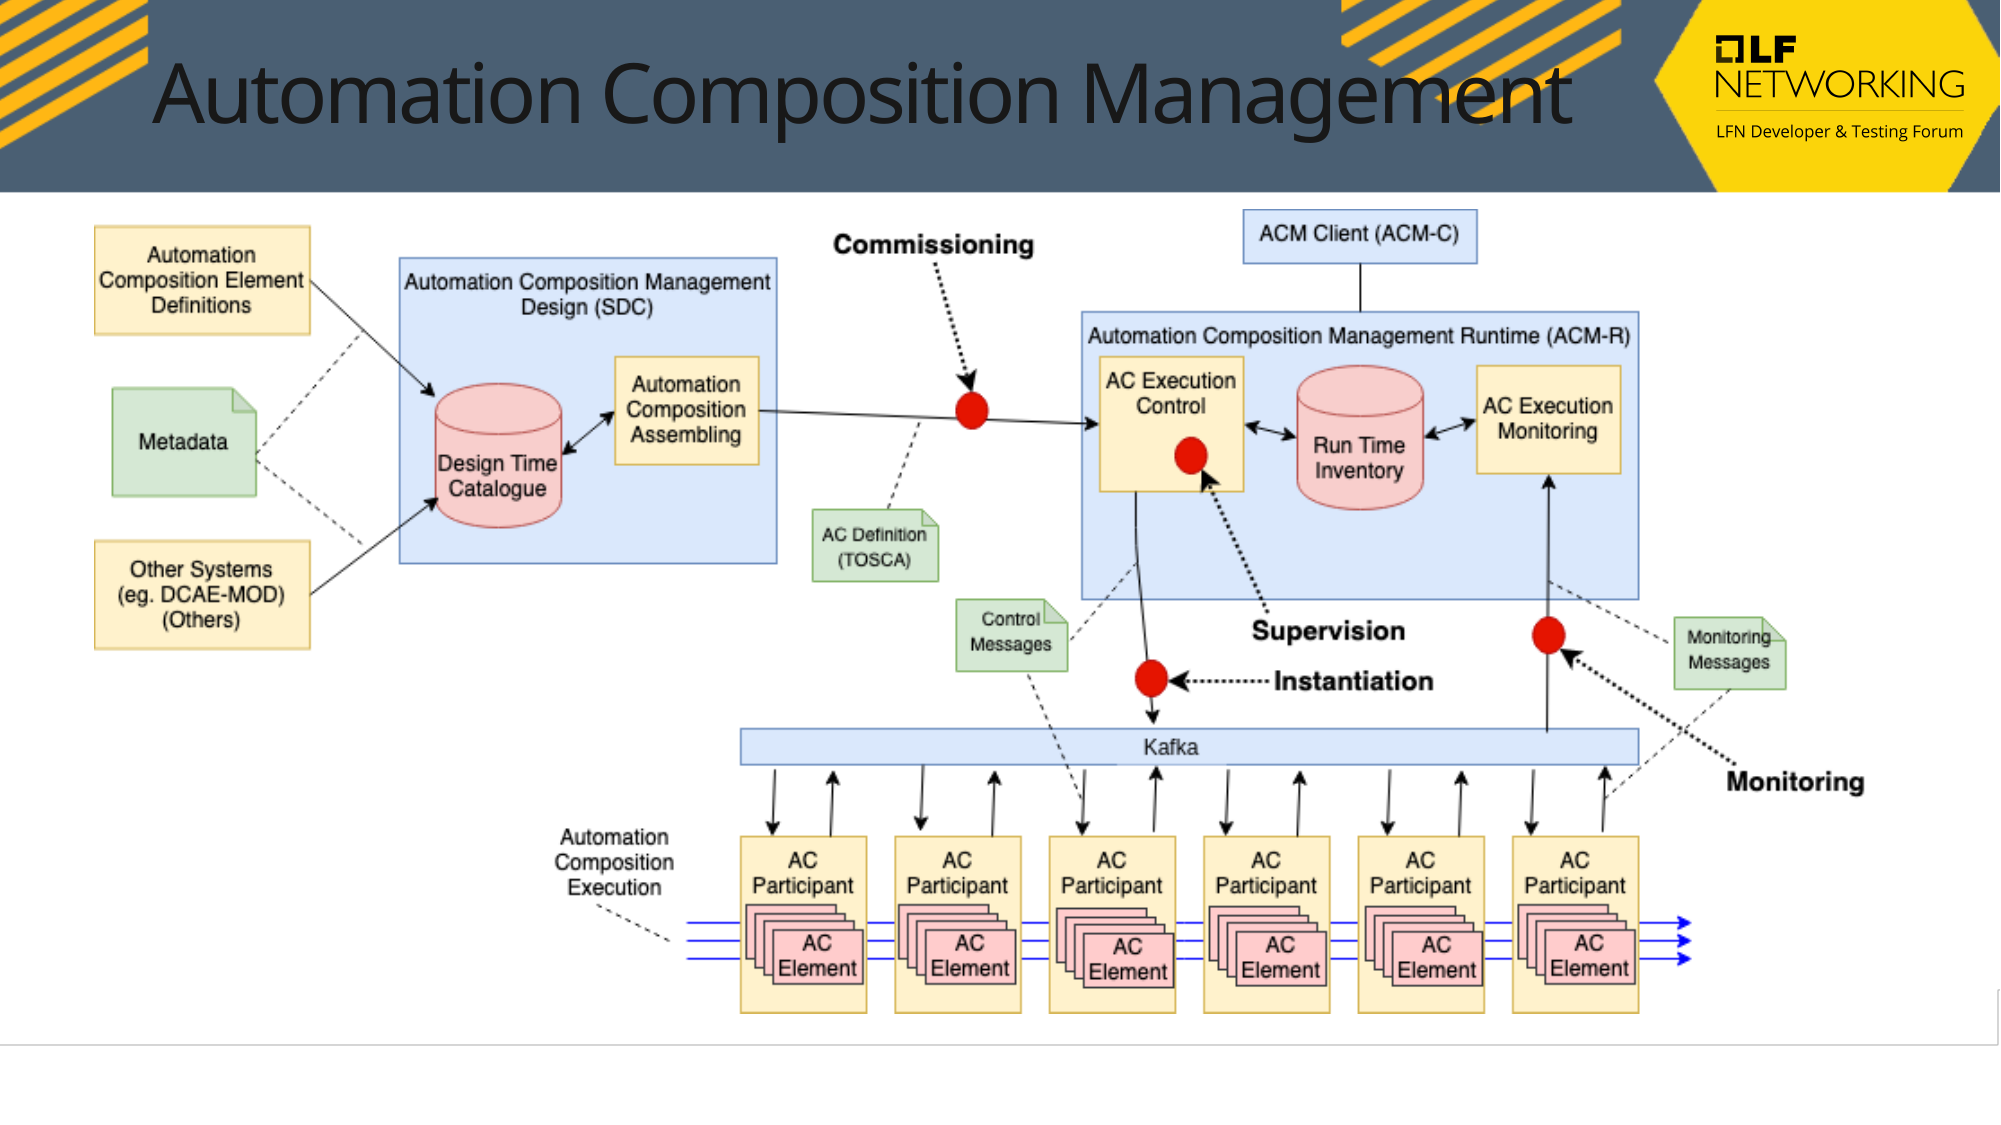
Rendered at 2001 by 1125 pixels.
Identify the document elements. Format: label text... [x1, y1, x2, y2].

picture [0, 0, 2000, 1047]
title Automation Composition Management [137, 5, 1655, 191]
